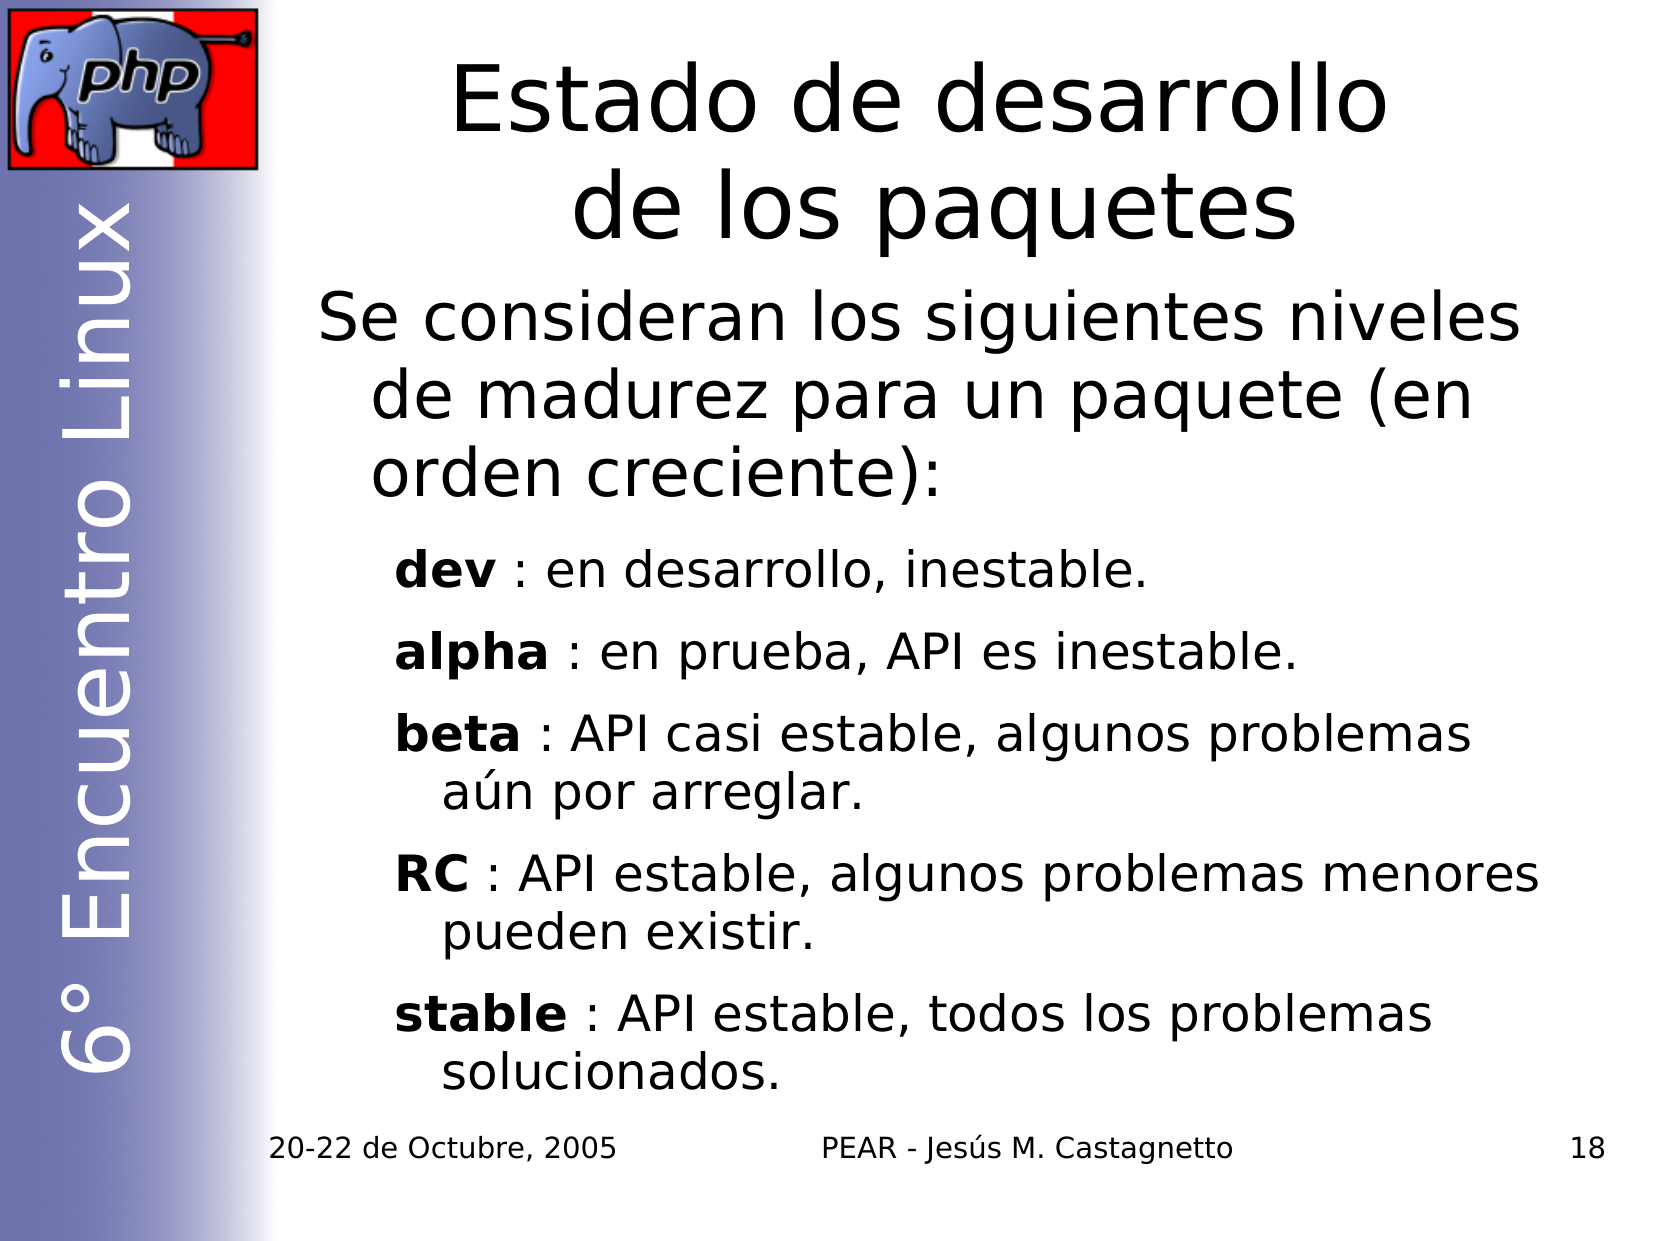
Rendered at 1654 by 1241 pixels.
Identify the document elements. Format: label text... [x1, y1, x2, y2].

list Se consideran los siguientes niveles de madurez para un paquete (en orden creciente): dev : en desarrollo, inestable. alpha : en prueba, API es inestable. beta : API casi estable, algunos problemas aún por arreglar. RC : API estable, algunos problemas menores pueden existir. stable : API estable, todos los problemas solucionados. [300, 278, 1571, 1102]
picture [0, 0, 1654, 1241]
title Estado de desarrollo de los paquetes [300, 45, 1571, 261]
